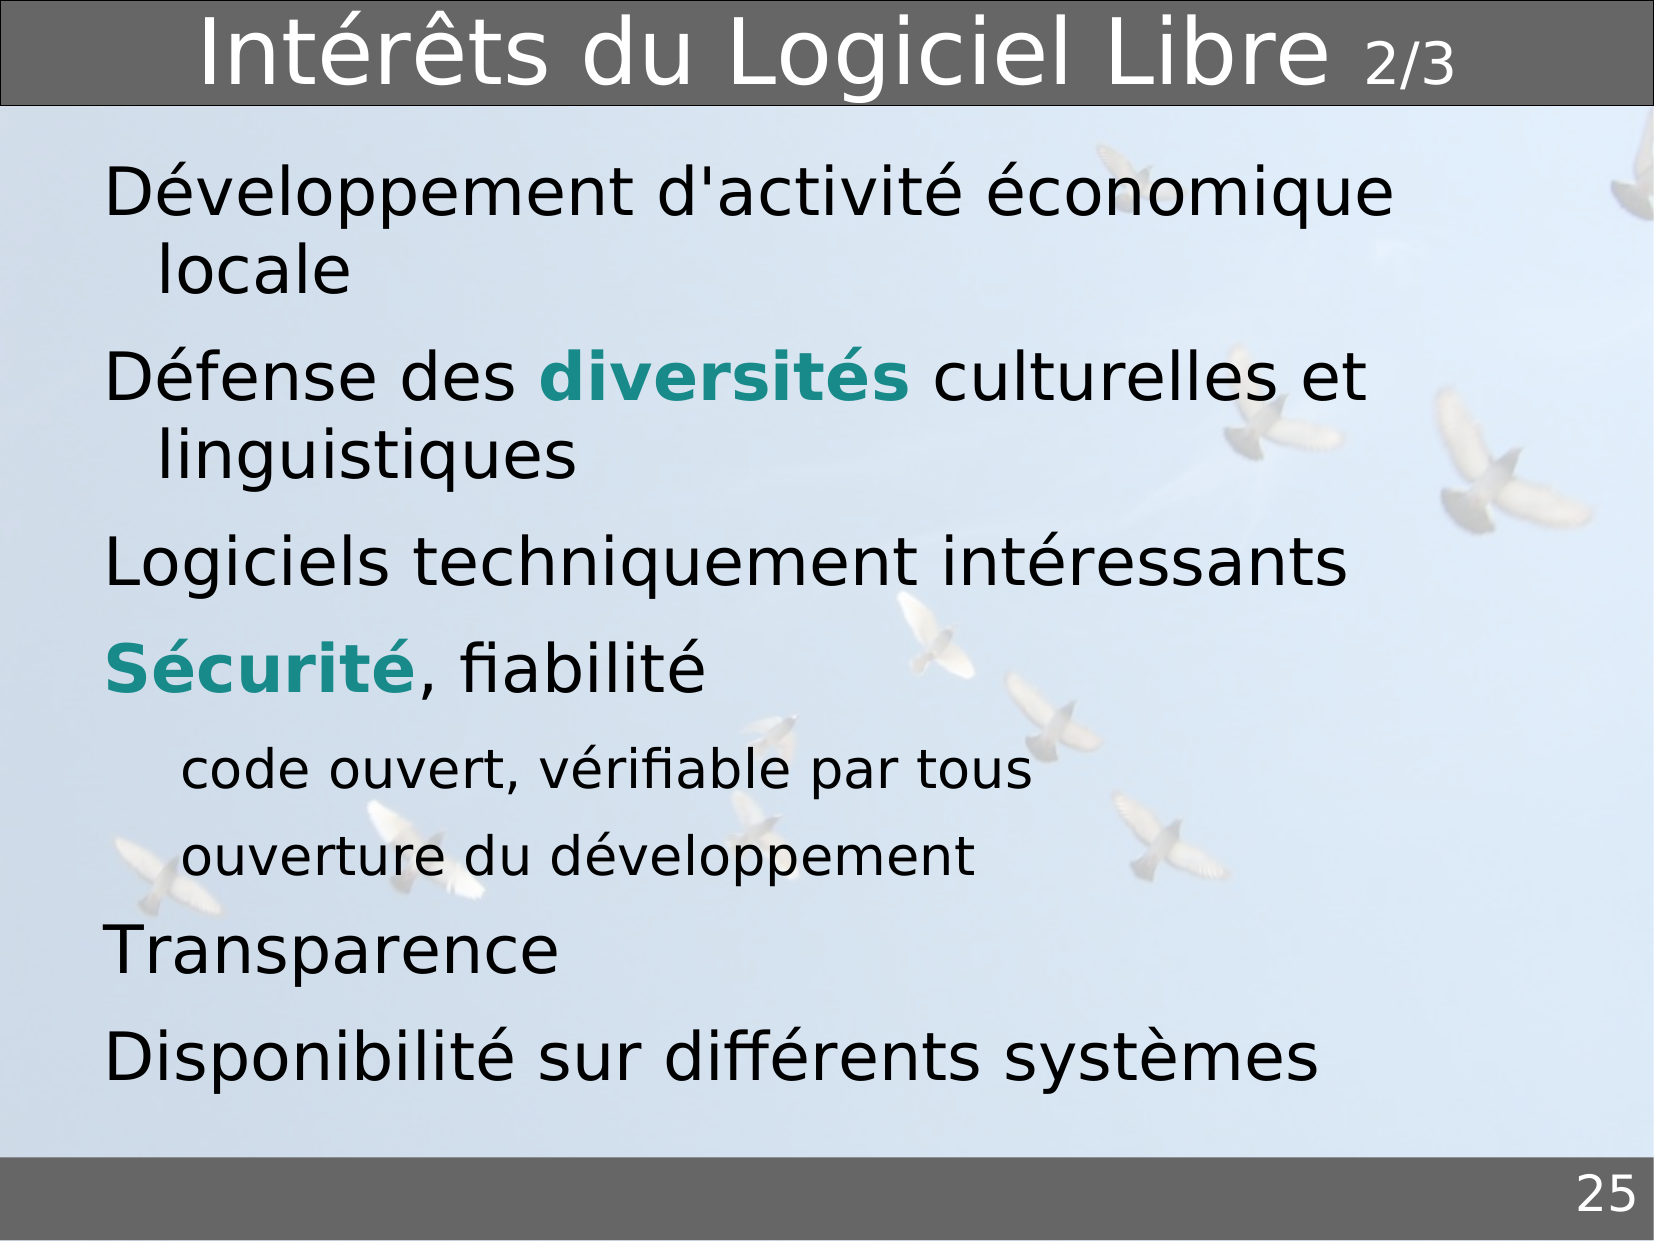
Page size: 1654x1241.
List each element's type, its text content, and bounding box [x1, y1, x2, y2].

title Intérêts du Logiciel Libre 2/3 [0, 0, 1654, 107]
list Développement d'activité économique locale Défense des diversités culturelles et linguistiques Logiciels techniquement intéressants Sécurité, fiabilité code ouvert, vérifiable par tous ouverture du développement Transparence Disponibilité sur différents systèmes [85, 153, 1585, 1097]
